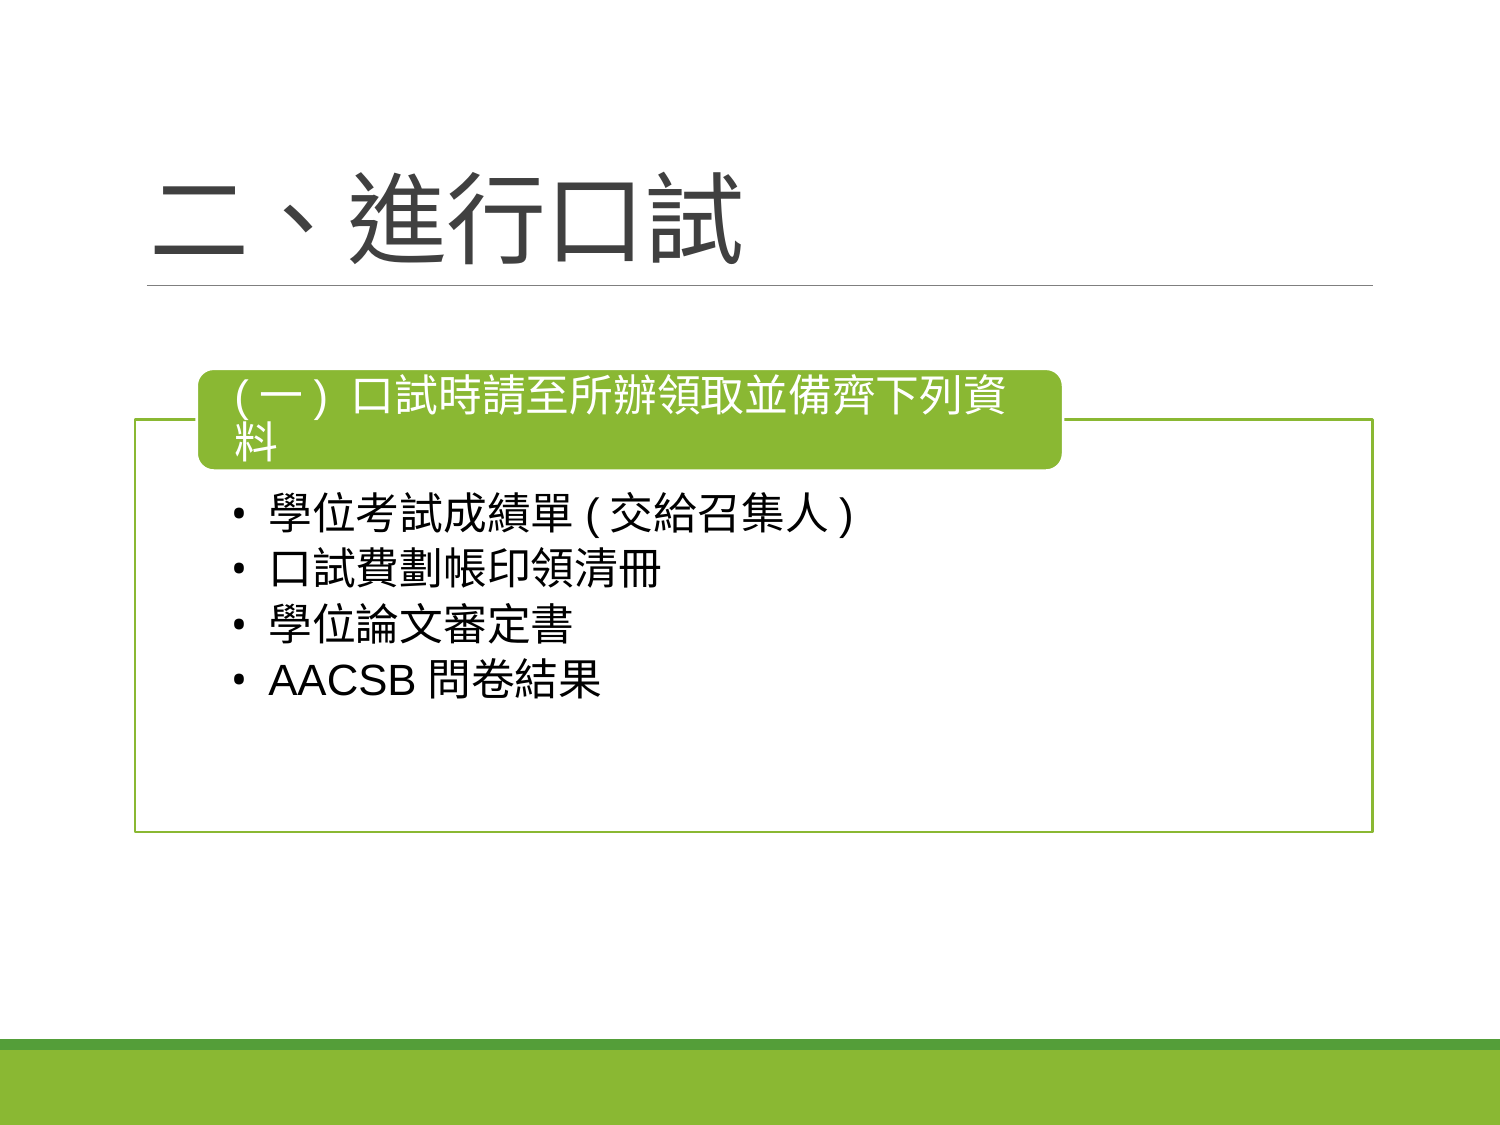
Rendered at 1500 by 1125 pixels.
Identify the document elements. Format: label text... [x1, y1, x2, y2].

title 二、進行口試 [134, 47, 1373, 285]
text_box (一) 口試時請至所辦領取並備齊下列資料 [196, 368, 1064, 471]
text_box 學位考試成績單(交給召集人) 口試費劃帳印領清冊 學位論文審定書 AACSB問卷結果 [134, 419, 1373, 832]
